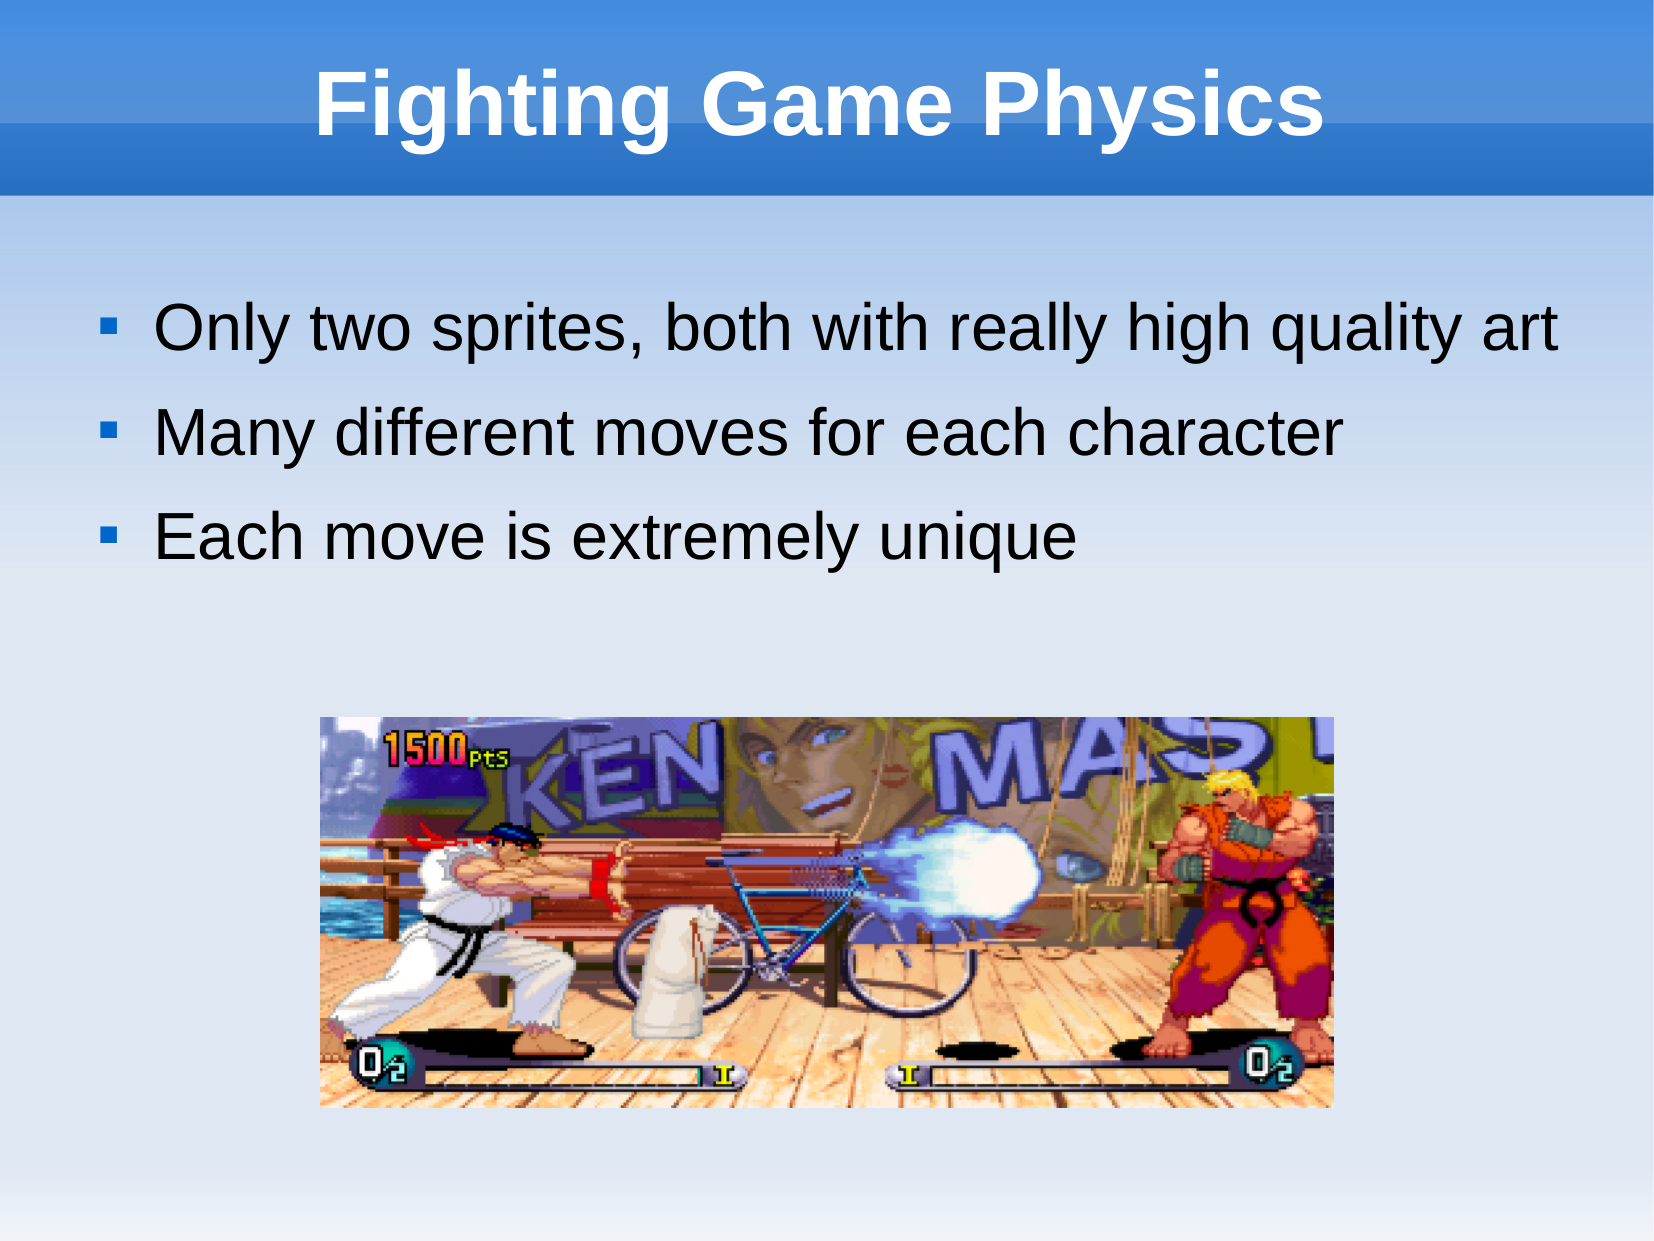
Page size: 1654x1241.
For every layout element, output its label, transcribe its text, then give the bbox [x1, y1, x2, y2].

title Fighting Game Physics [76, 0, 1565, 208]
picture [0, 0, 1654, 1241]
list Only two sprites, both with really high quality art Many different moves for each character Each move is extremely unique [82, 290, 1571, 681]
